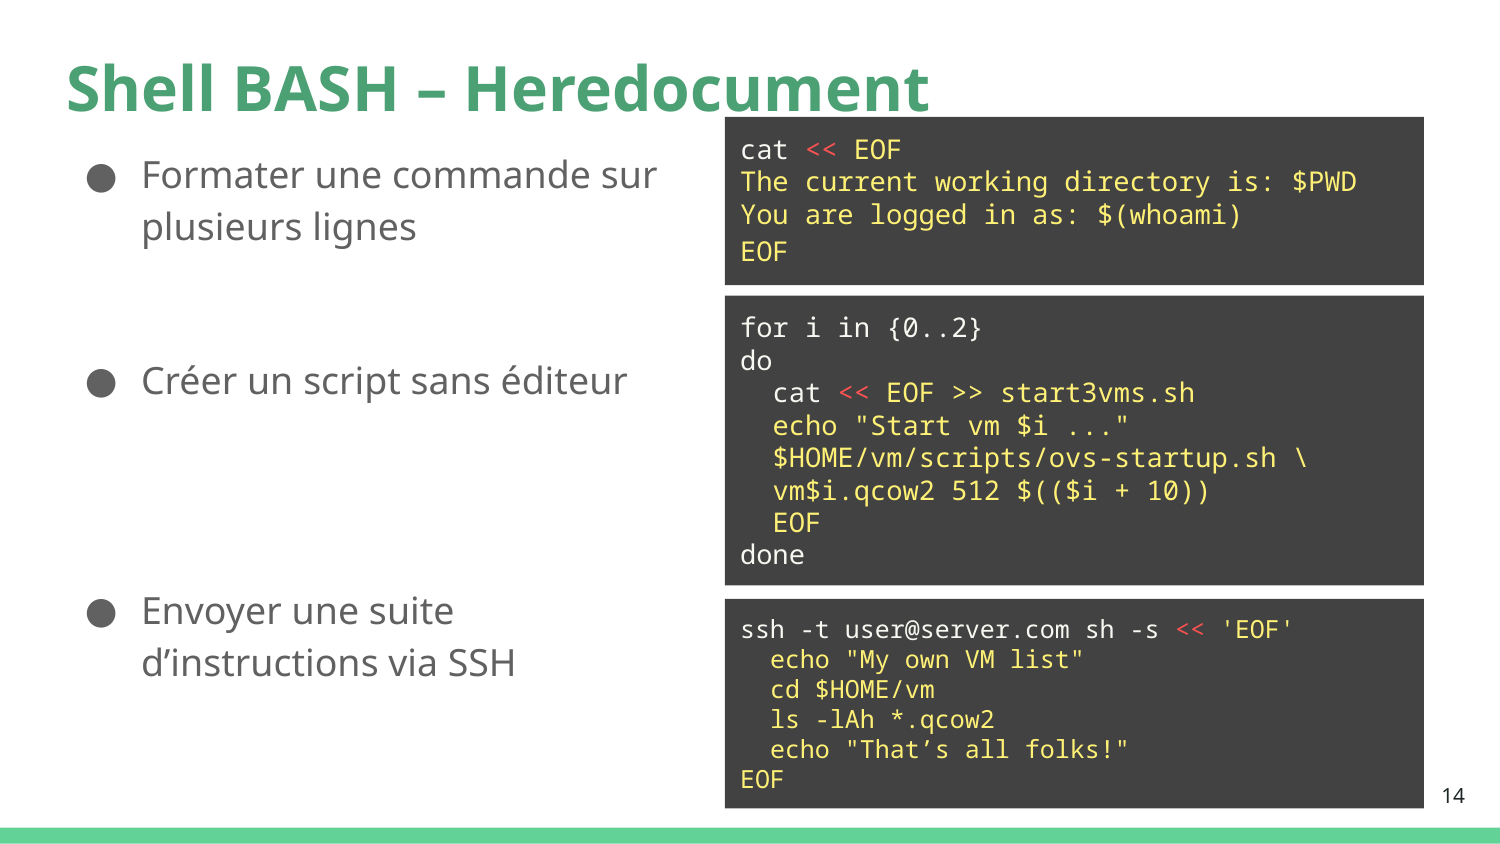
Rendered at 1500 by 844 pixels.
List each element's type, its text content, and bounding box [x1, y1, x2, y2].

text_box for i in {0..2} do cat << EOF >> start3vms.sh echo "Start vm $i ..." $HOME/vm/scripts/ovs-startup.sh \ vm$i.qcow2 512 $(($i + 10)) EOF done [724, 295, 1424, 586]
title Shell BASH – Heredocument [51, 23, 1449, 117]
list Formater une commande sur plusieurs lignes Créer un script sans éditeur Envoyer une suite d’instructions via SSH [51, 129, 699, 780]
slide_number <numéro> [1389, 764, 1480, 830]
text_box ssh -t user@server.com sh -s << 'EOF' echo "My own VM list" cd $HOME/vm ls -lAh *.qcow2 echo "That’s all folks!" EOF [724, 598, 1424, 809]
text_box cat << EOF The current working directory is: $PWD You are logged in as: $(whoami) EOF [724, 116, 1424, 286]
